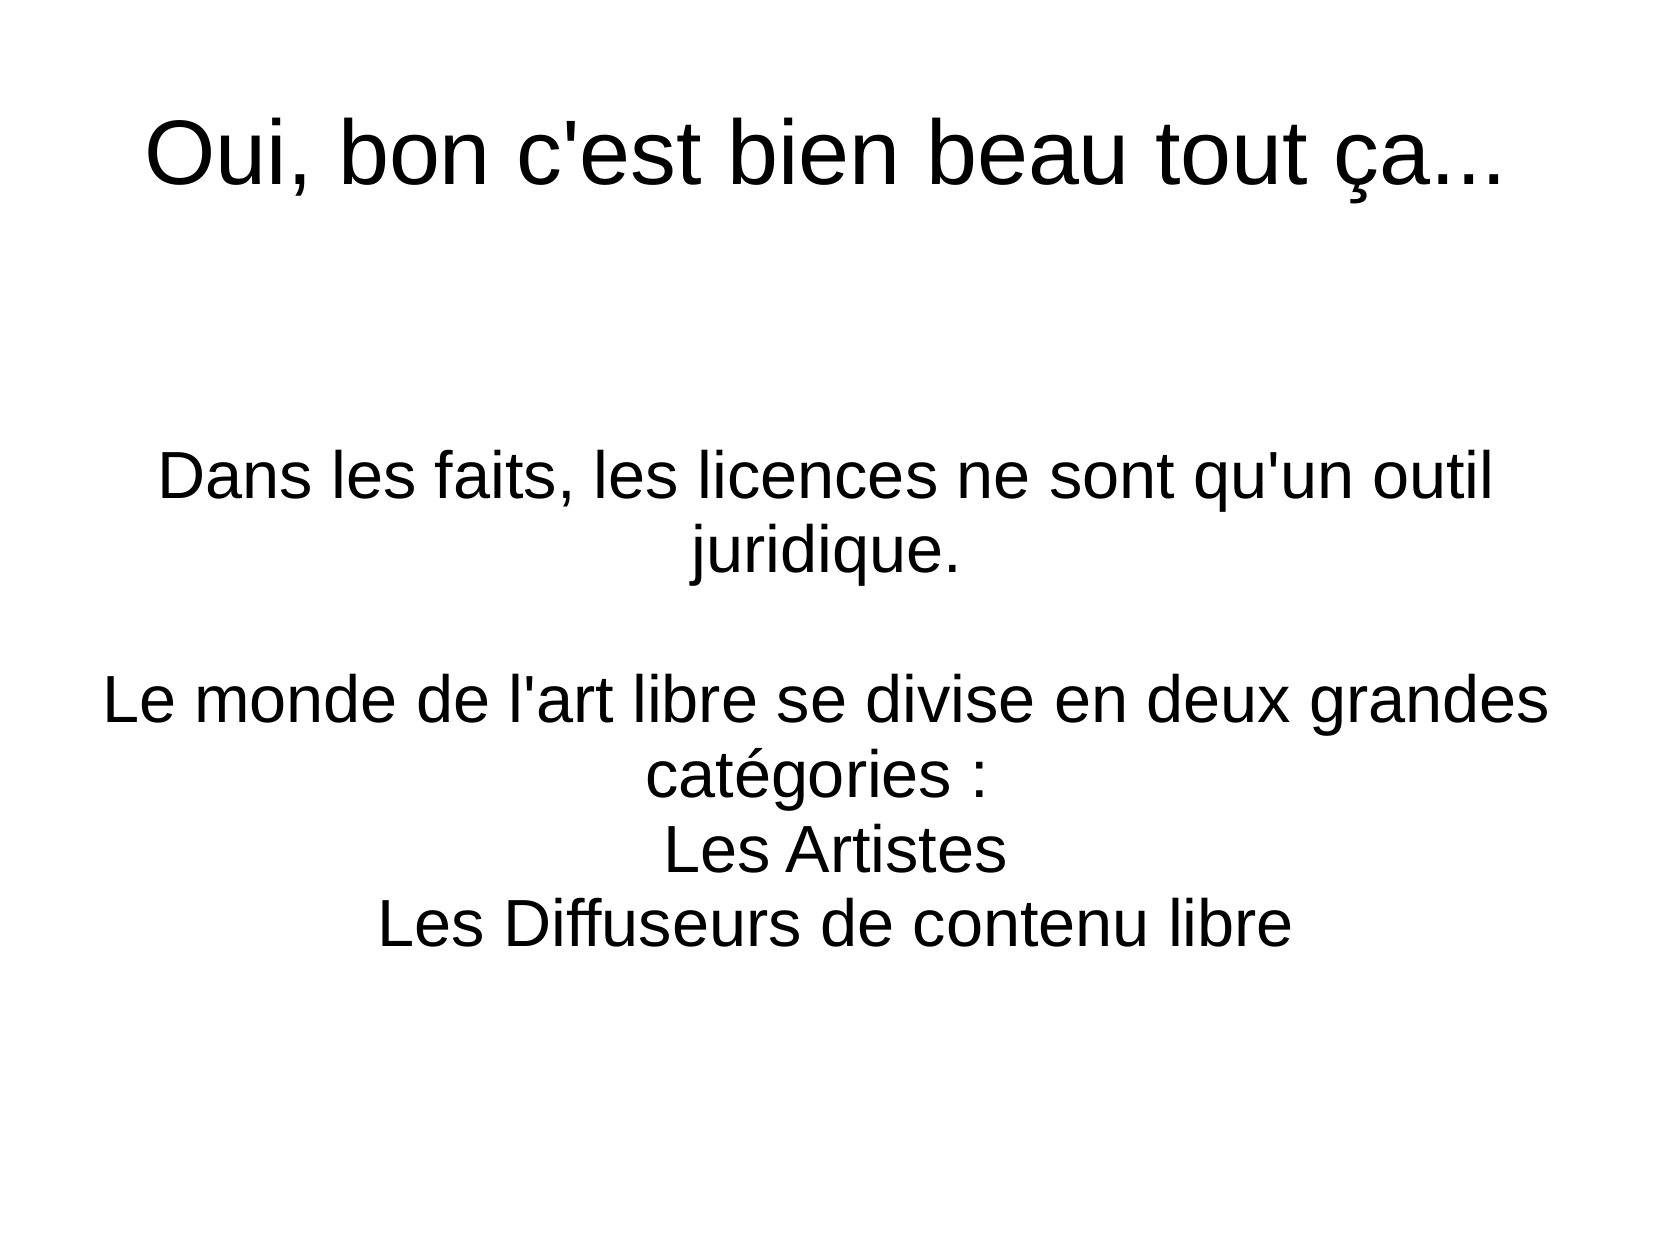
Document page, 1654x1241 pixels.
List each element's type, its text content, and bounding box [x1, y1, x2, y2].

subtitle Dans les faits, les licences ne sont qu'un outil juridique. Le monde de l'art libre se divise en deux grandes catégories : Les Artistes Les Diffuseurs de contenu libre [82, 297, 1571, 1102]
title Oui, bon c'est bien beau tout ça... [82, 56, 1571, 250]
